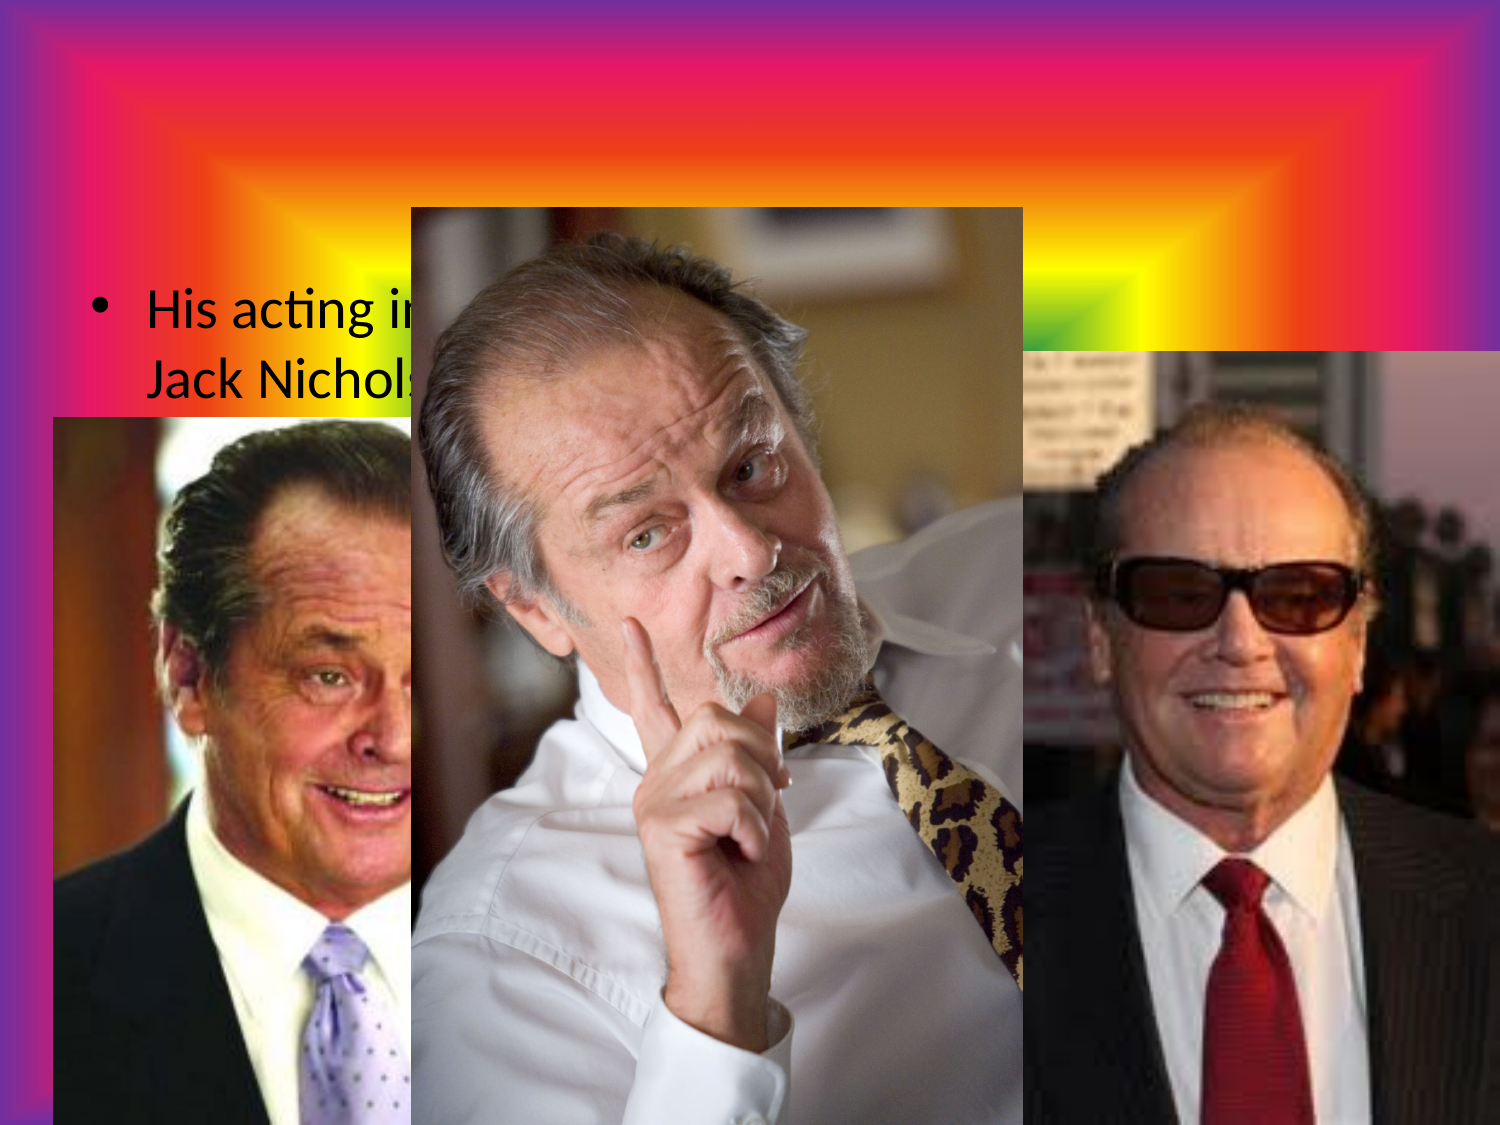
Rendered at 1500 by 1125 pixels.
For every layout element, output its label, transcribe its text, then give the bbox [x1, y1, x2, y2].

picture [0, 0, 1500, 1125]
list His acting inspiration is Jack Nicholson [75, 262, 411, 417]
